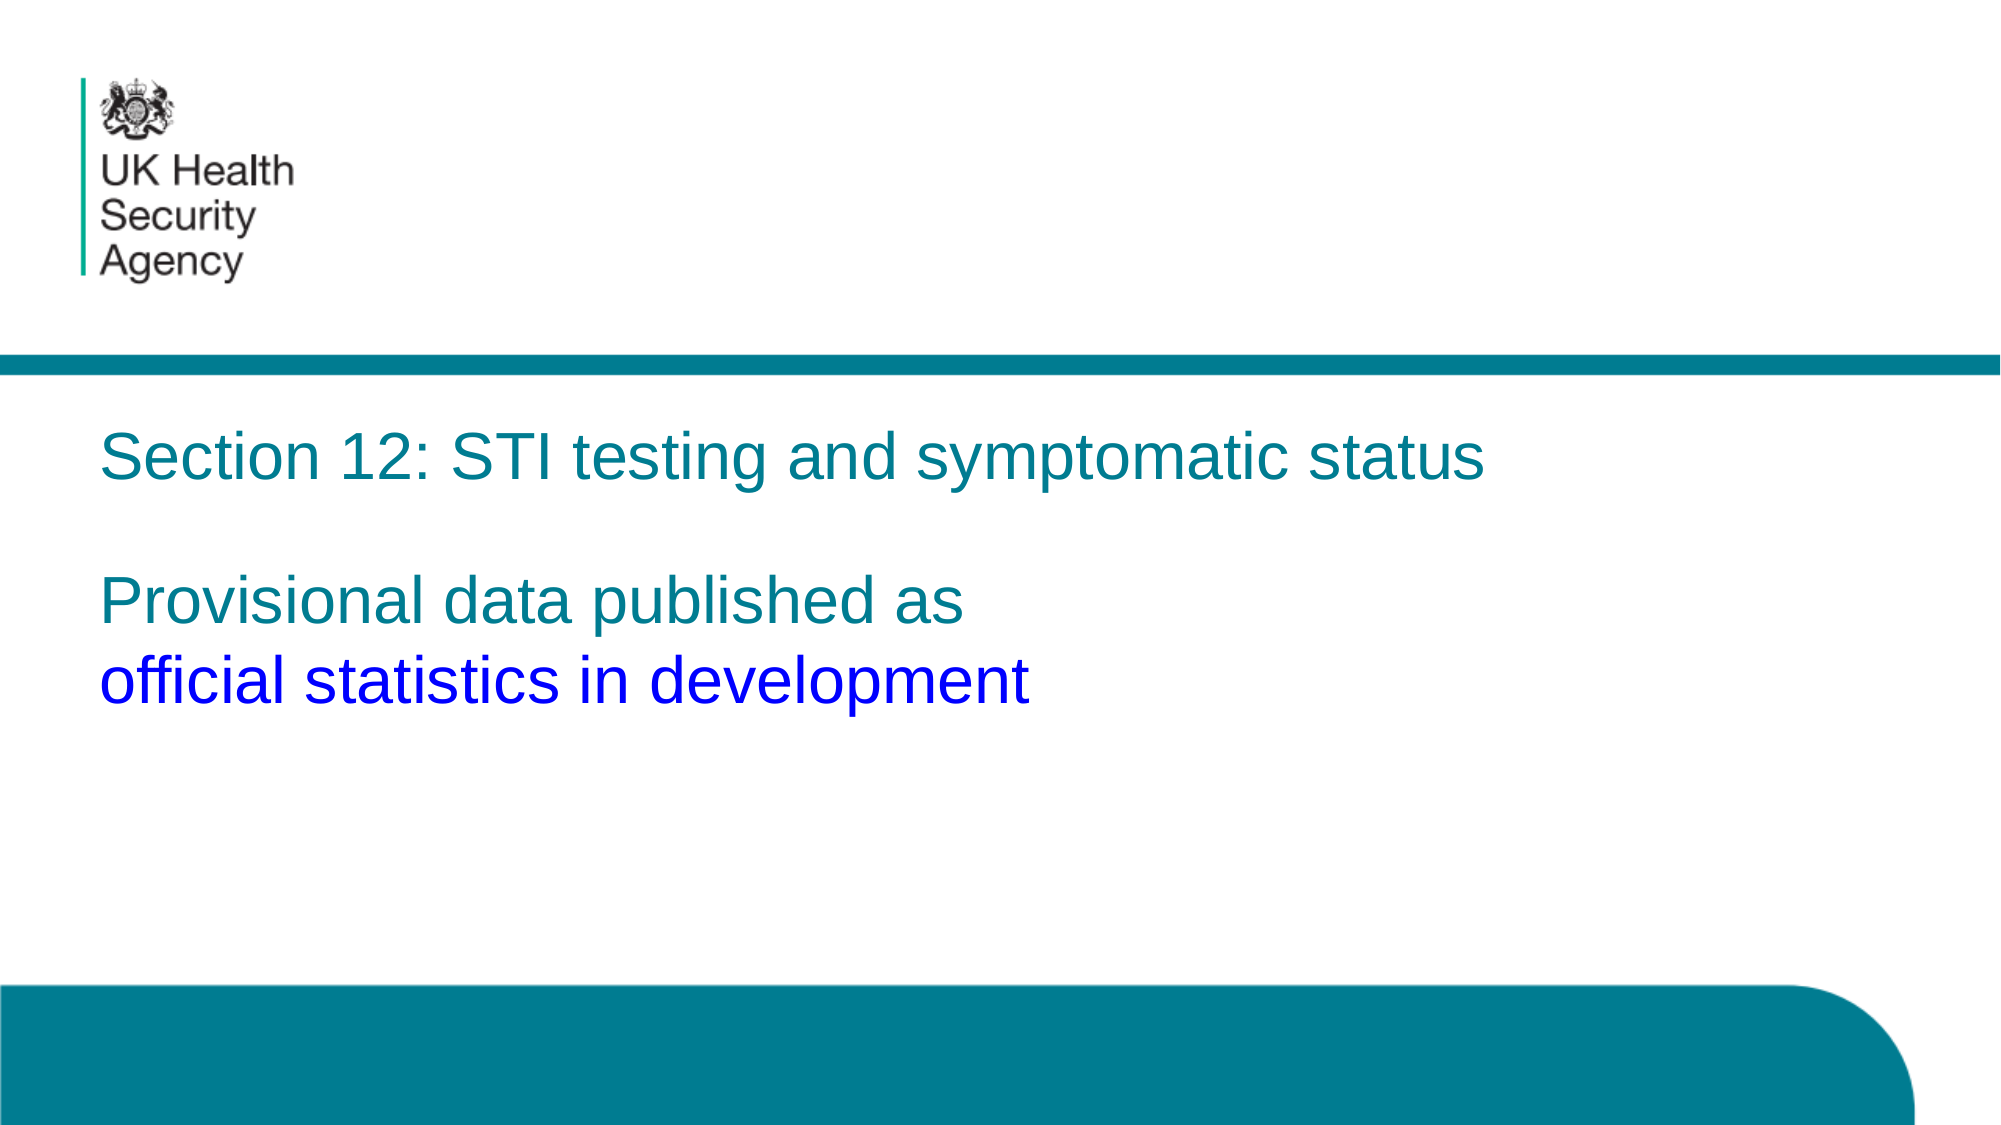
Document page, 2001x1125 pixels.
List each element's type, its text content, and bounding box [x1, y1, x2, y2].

title Section 12: STI testing and symptomatic status Provisional data published as official statistics in development [84, 414, 1804, 807]
